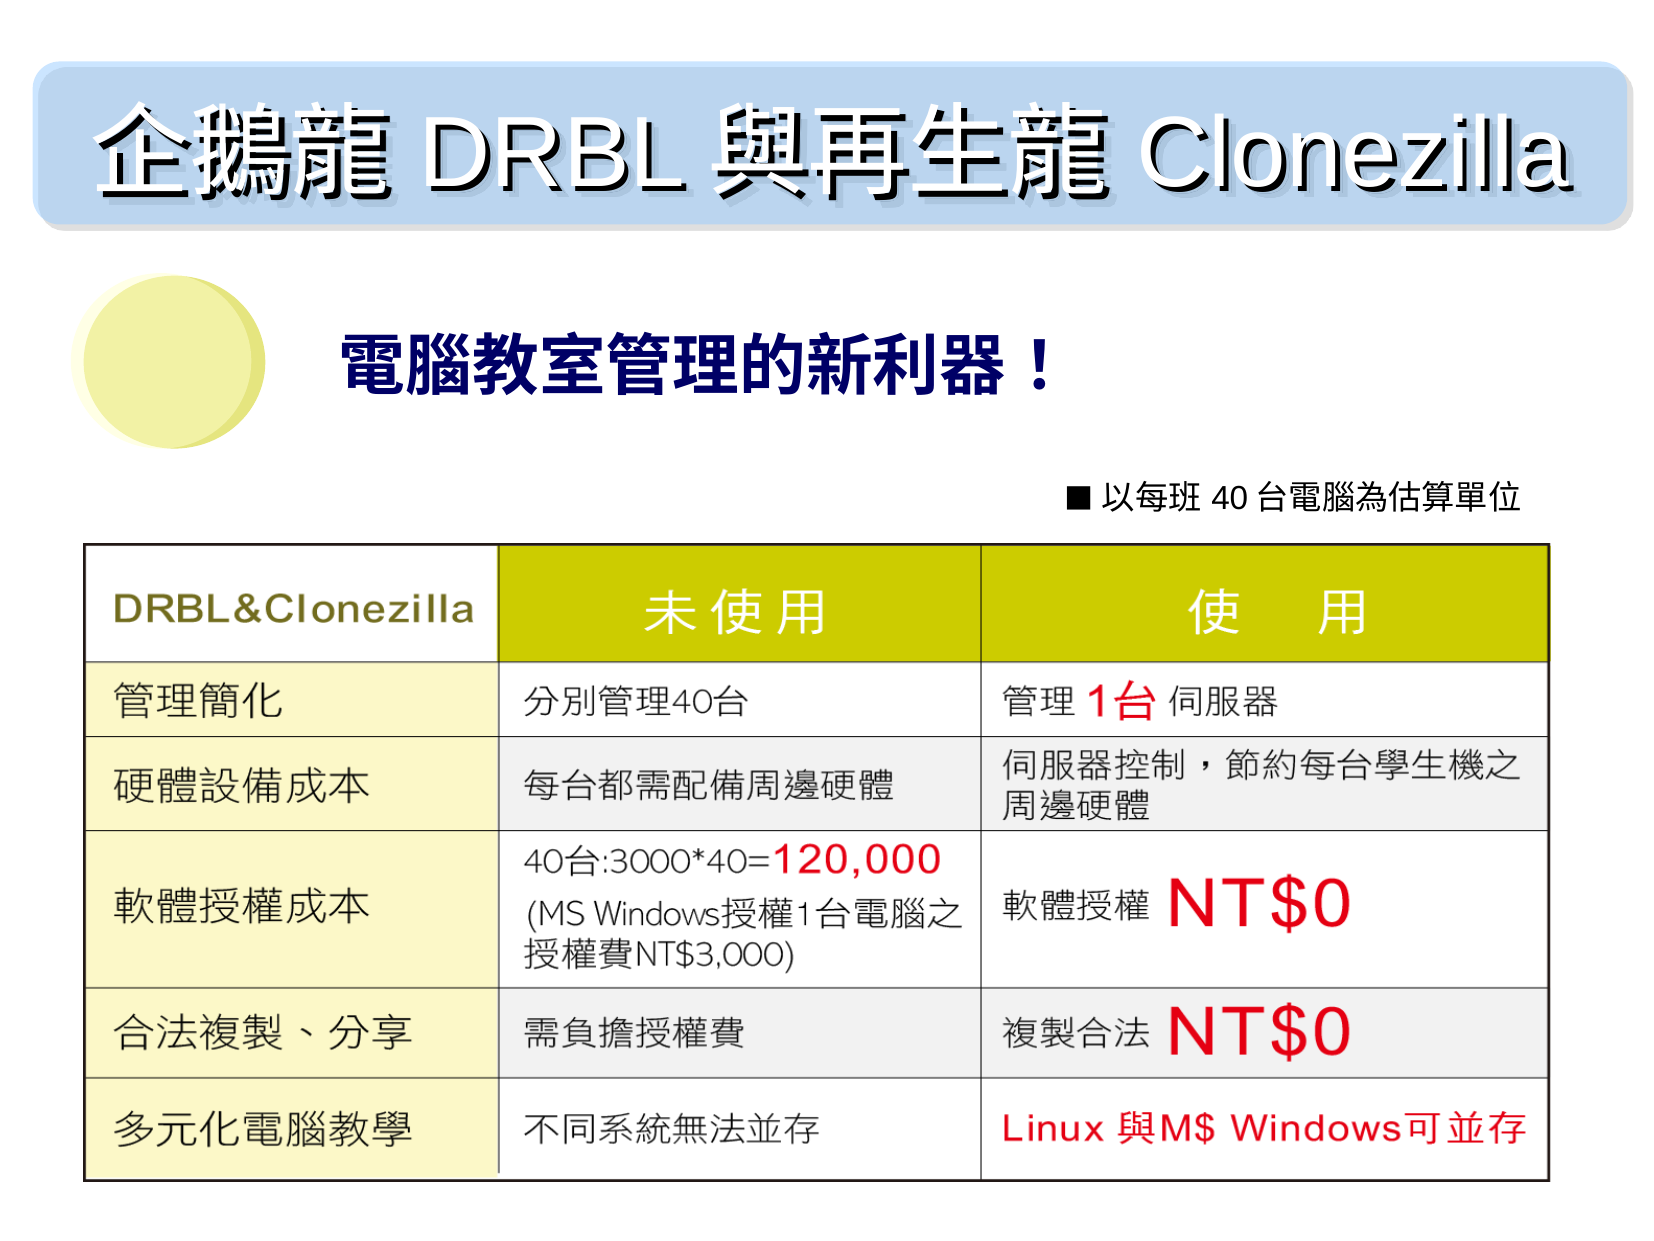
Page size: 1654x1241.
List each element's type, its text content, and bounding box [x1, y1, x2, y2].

text_box 企鵝龍DRBL與再生龍Clonezilla [32, 61, 1628, 225]
picture [83, 543, 1551, 1182]
text_box 電腦教室管理的新利器！ [324, 304, 1185, 417]
text_box [70, 273, 266, 449]
text_box ■以每班40台電腦為估算單位 [1049, 462, 1595, 527]
